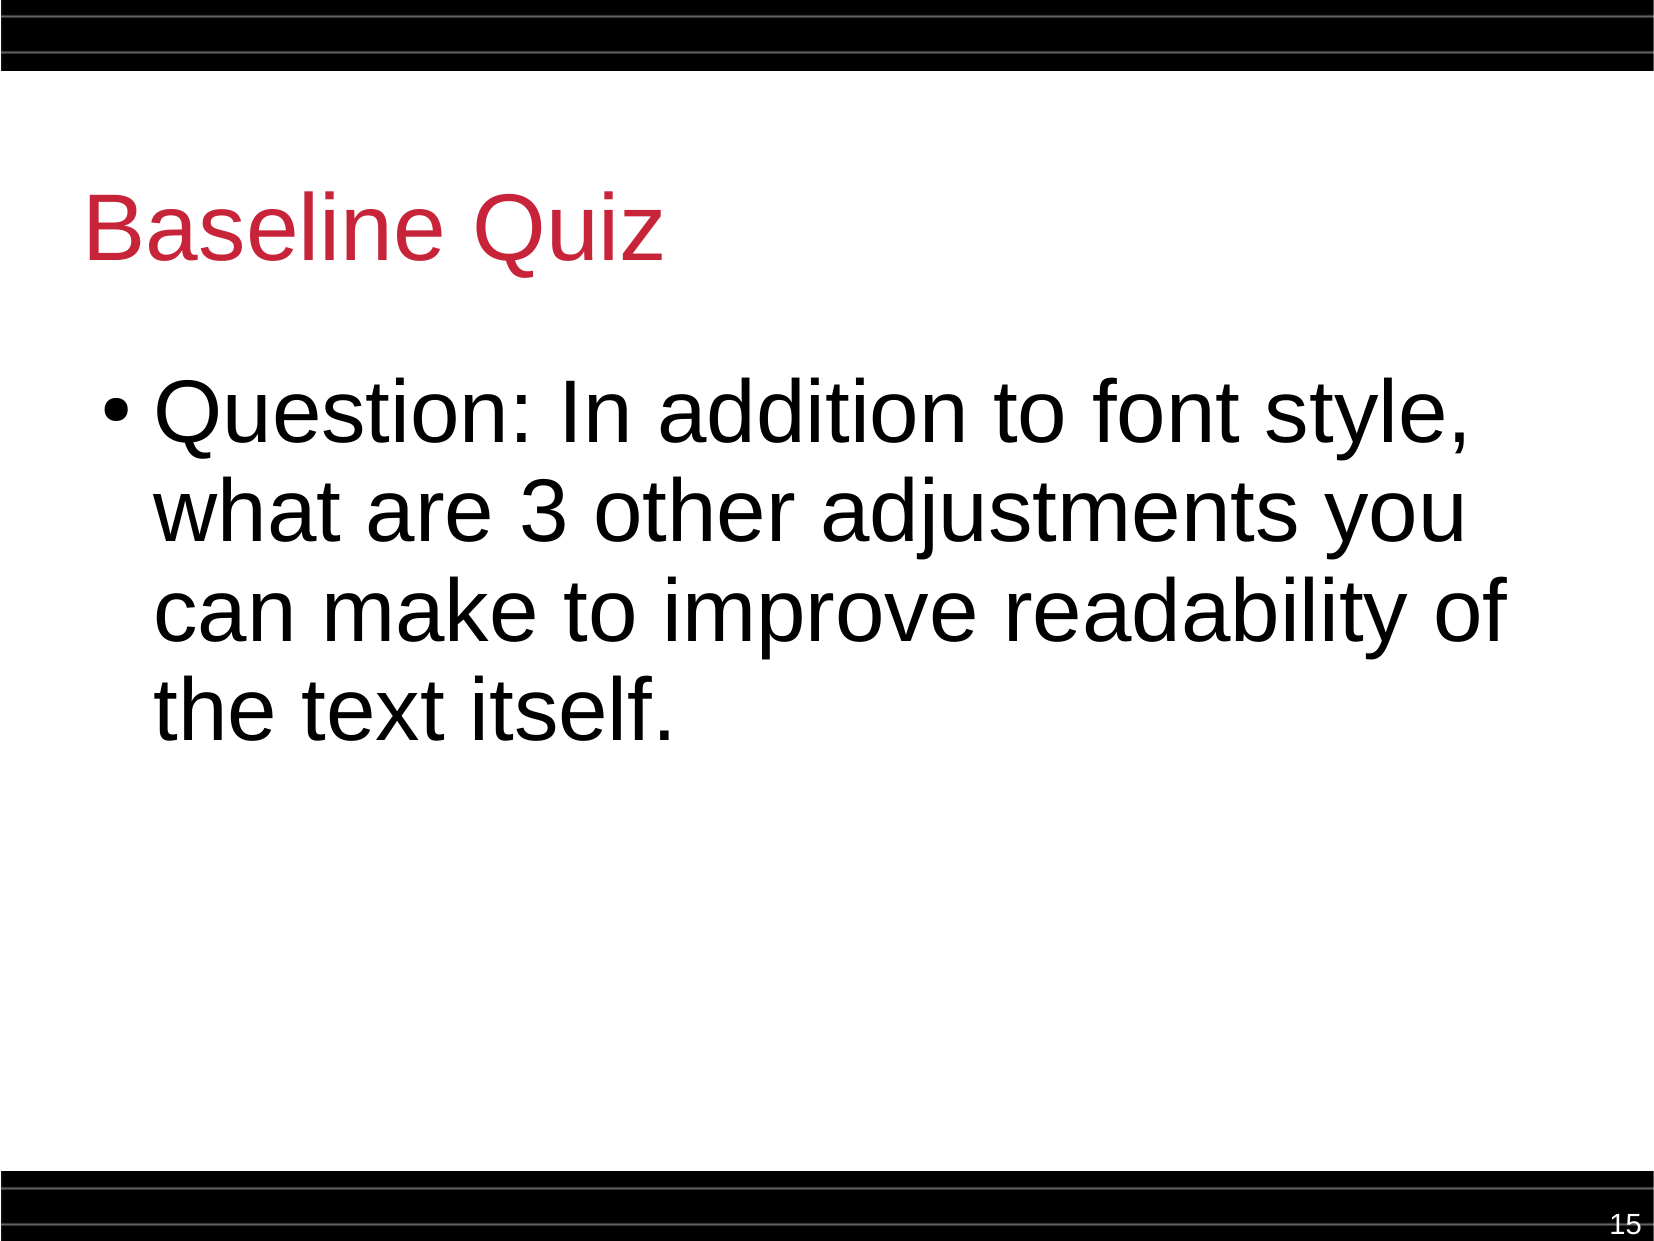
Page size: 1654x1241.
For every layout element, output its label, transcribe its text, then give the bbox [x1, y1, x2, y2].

picture [1, 0, 1654, 71]
list Question: In addition to font style, what are 3 other adjustments you can make to improve readability of the text itself. [82, 362, 1571, 1134]
title Baseline Quiz [82, 123, 1571, 331]
picture [1, 1171, 1654, 1241]
